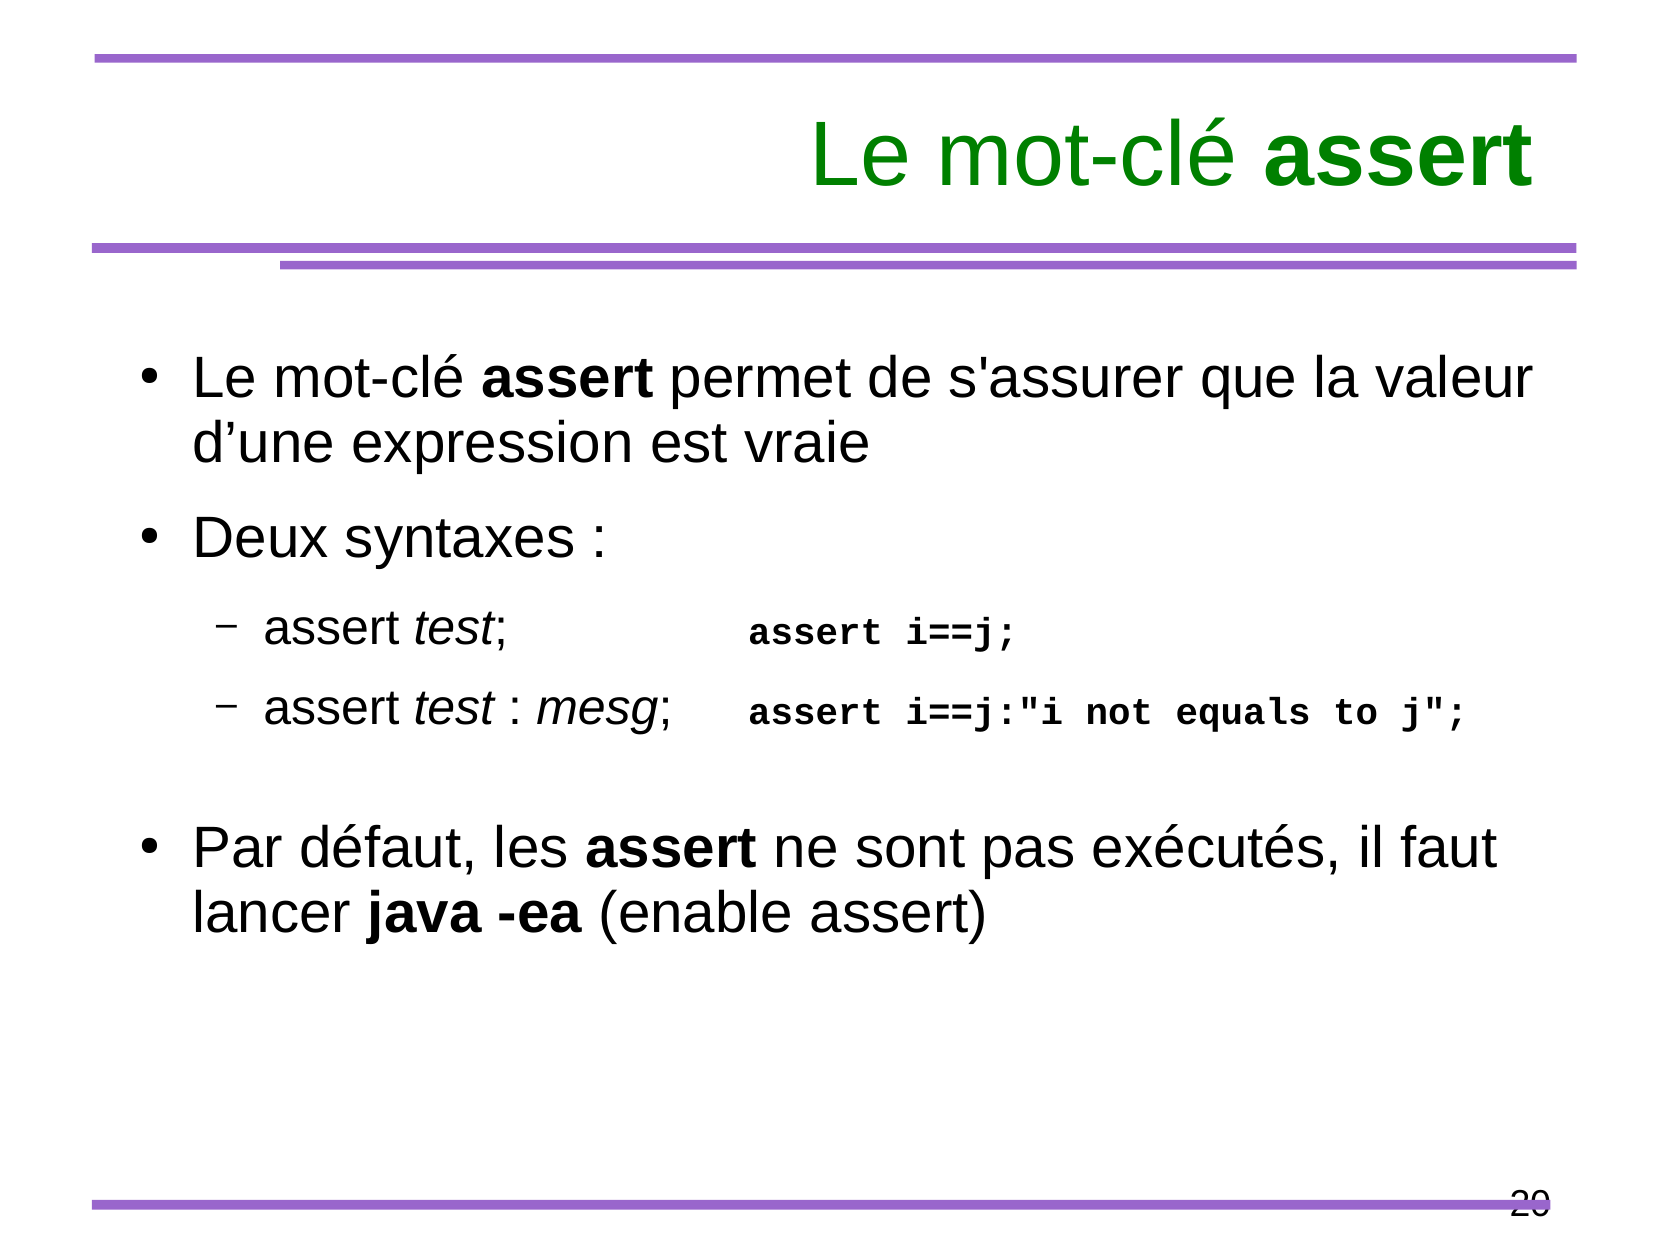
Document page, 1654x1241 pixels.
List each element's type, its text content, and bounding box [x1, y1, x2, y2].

list Le mot-clé assert permet de s'assurer que la valeur d’une expression est vraie Deux syntaxes : assert test; assert i==j; assert test : mesg; assert i==j:"i not equals to j"; Par défaut, les assert ne sont pas exécutés, il faut lancer java -ea (enable assert) [121, 344, 1600, 1127]
title Le mot-clé assert [121, 49, 1534, 257]
